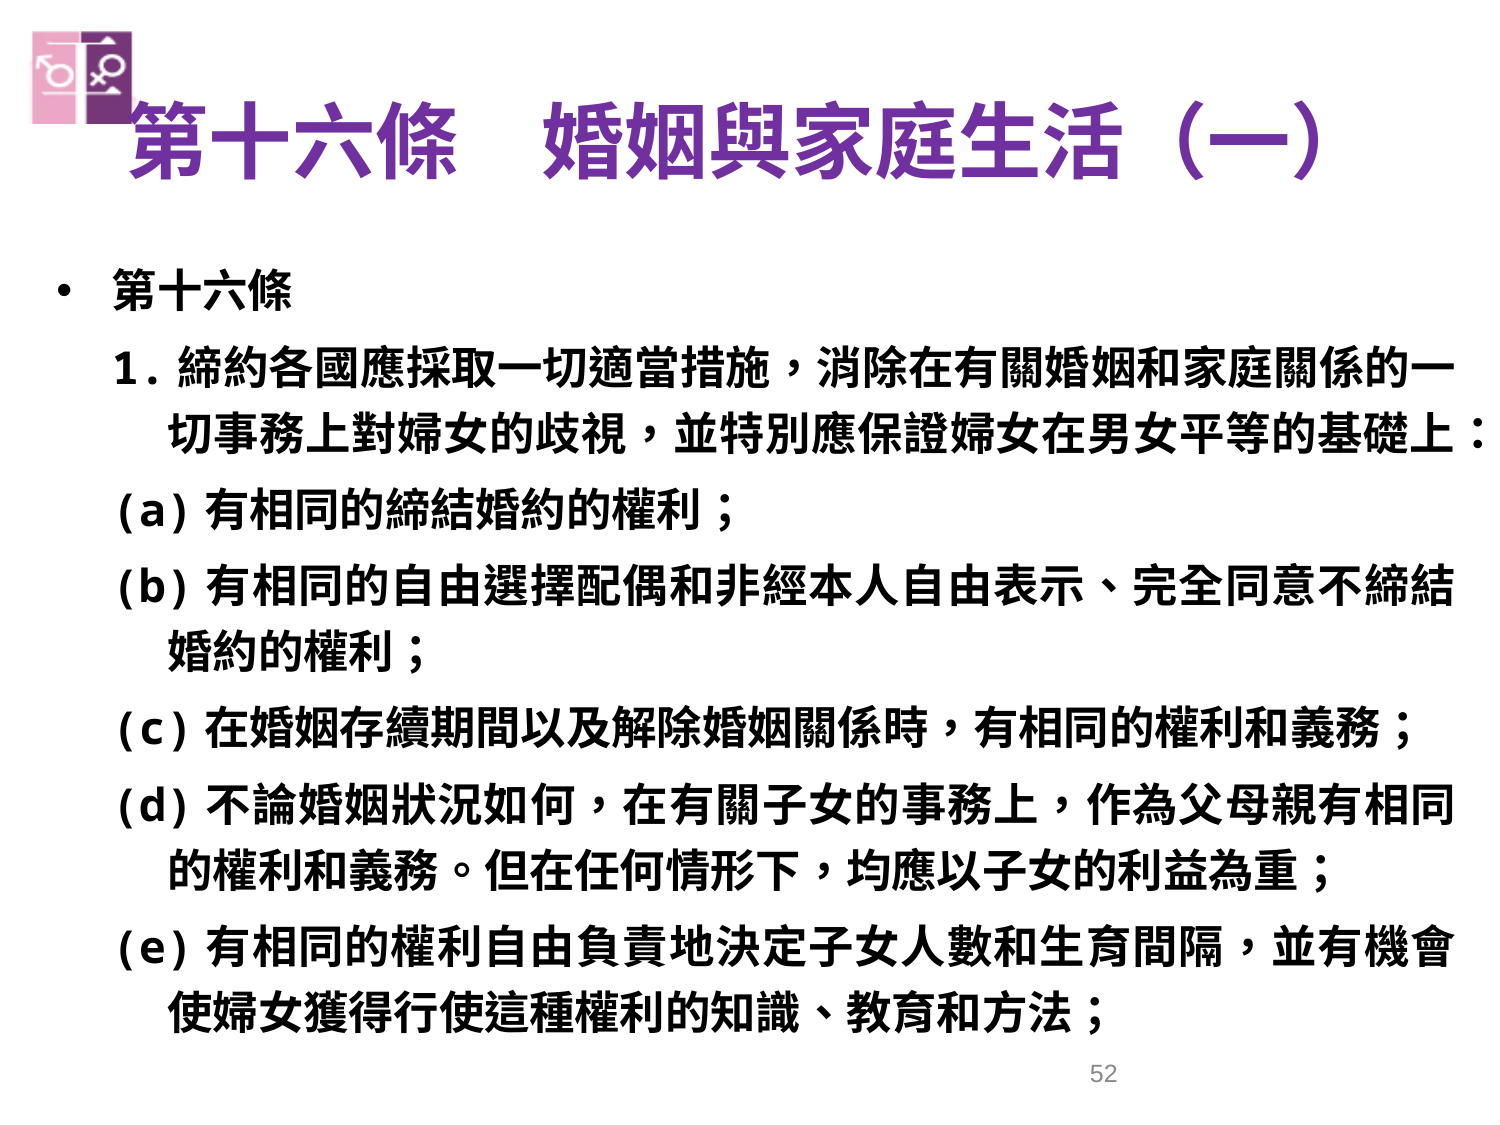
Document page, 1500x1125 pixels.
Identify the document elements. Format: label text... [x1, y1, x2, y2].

title 第十六條 婚姻與家庭生活（一） [75, 45, 1426, 233]
text_box 52 [1074, 1042, 1426, 1103]
list 第十六條 1.締約各國應採取一切適當措施，消除在有關婚姻和家庭關係的一切事務上對婦女的歧視，並特別應保證婦女在男女平等的基礎上： (a)有相同的締結婚約的權利； (b)有相同的自由選擇配偶和非經本人自由表示、完全同意不締結婚約的權利； (c)在婚姻存續期間以及解除婚姻關係時，有相同的權利和義務； (d)不論婚姻狀況如何，在有關子女的事務上，作為父母親有相同的權利和義務。但在任何情形下，均應以子女的利益為重； (e)有相同的權利自由負責地決定子女人數和生育間隔，並有機會使婦女獲得行使這種權利的知識、教育和方法； [41, 243, 1471, 1071]
